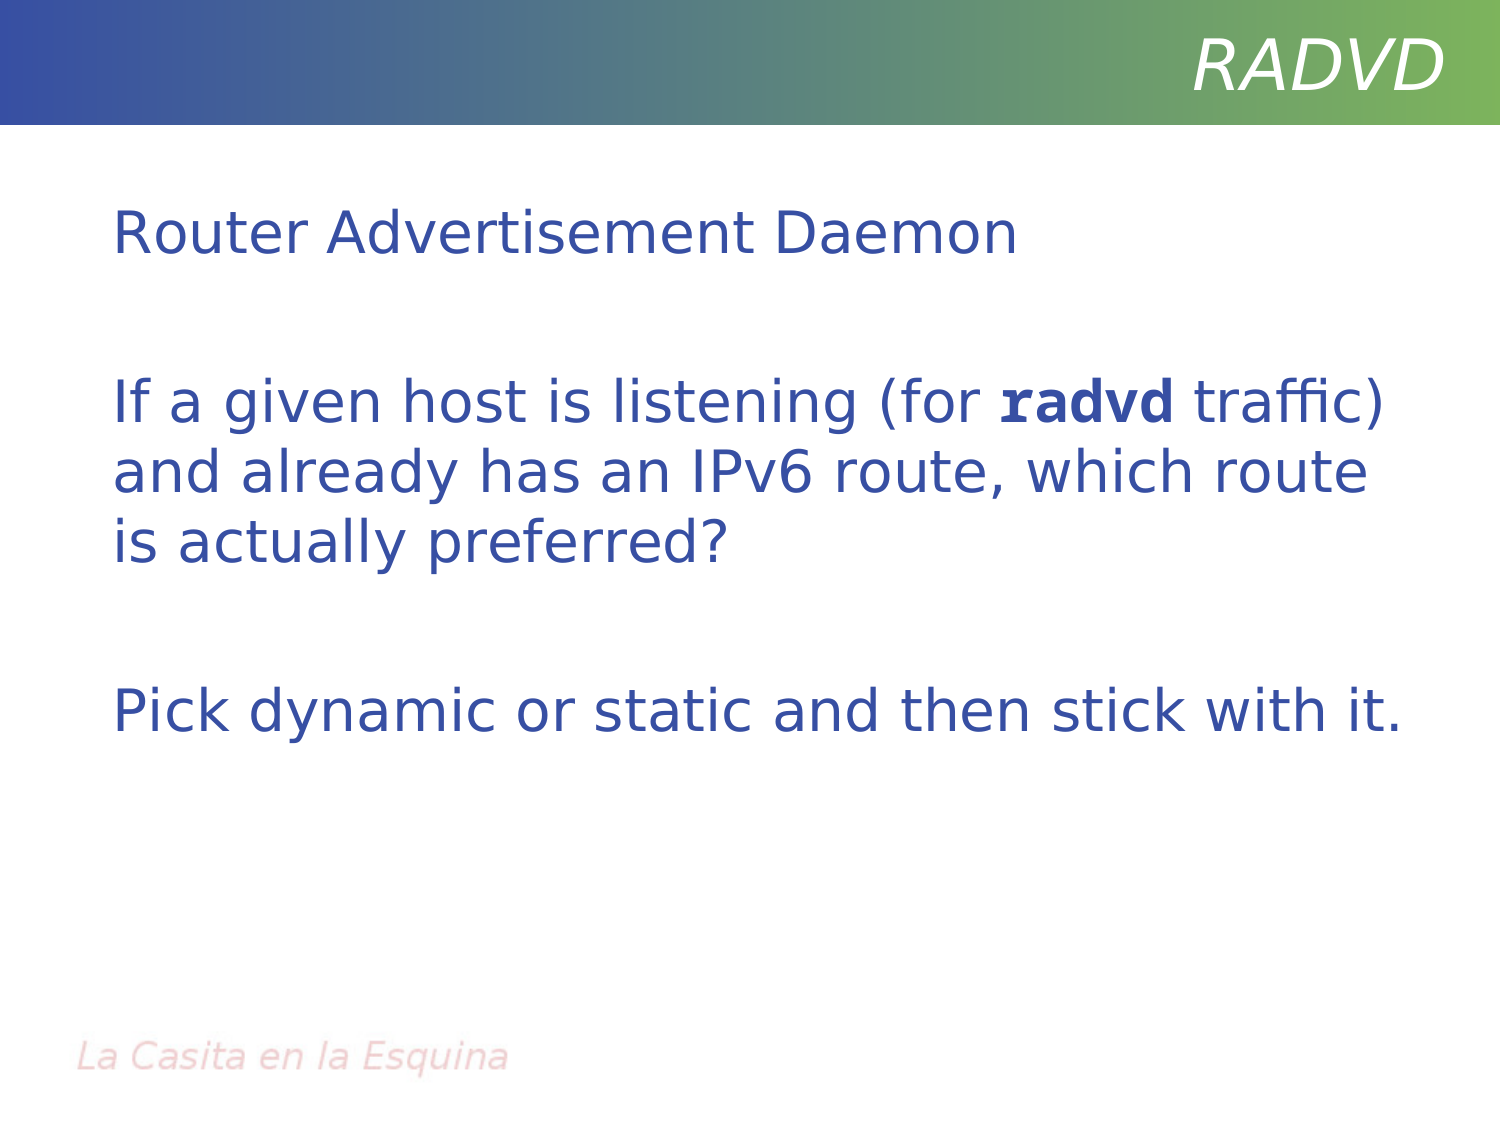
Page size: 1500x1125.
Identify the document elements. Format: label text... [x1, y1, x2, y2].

list Router Advertisement Daemon If a given host is listening (for radvd traffic) and already has an IPv6 route, which route is actually preferred? Pick dynamic or static and then stick with it. [70, 187, 1438, 856]
title RADVD [62, 12, 1463, 113]
picture [45, 1019, 545, 1095]
